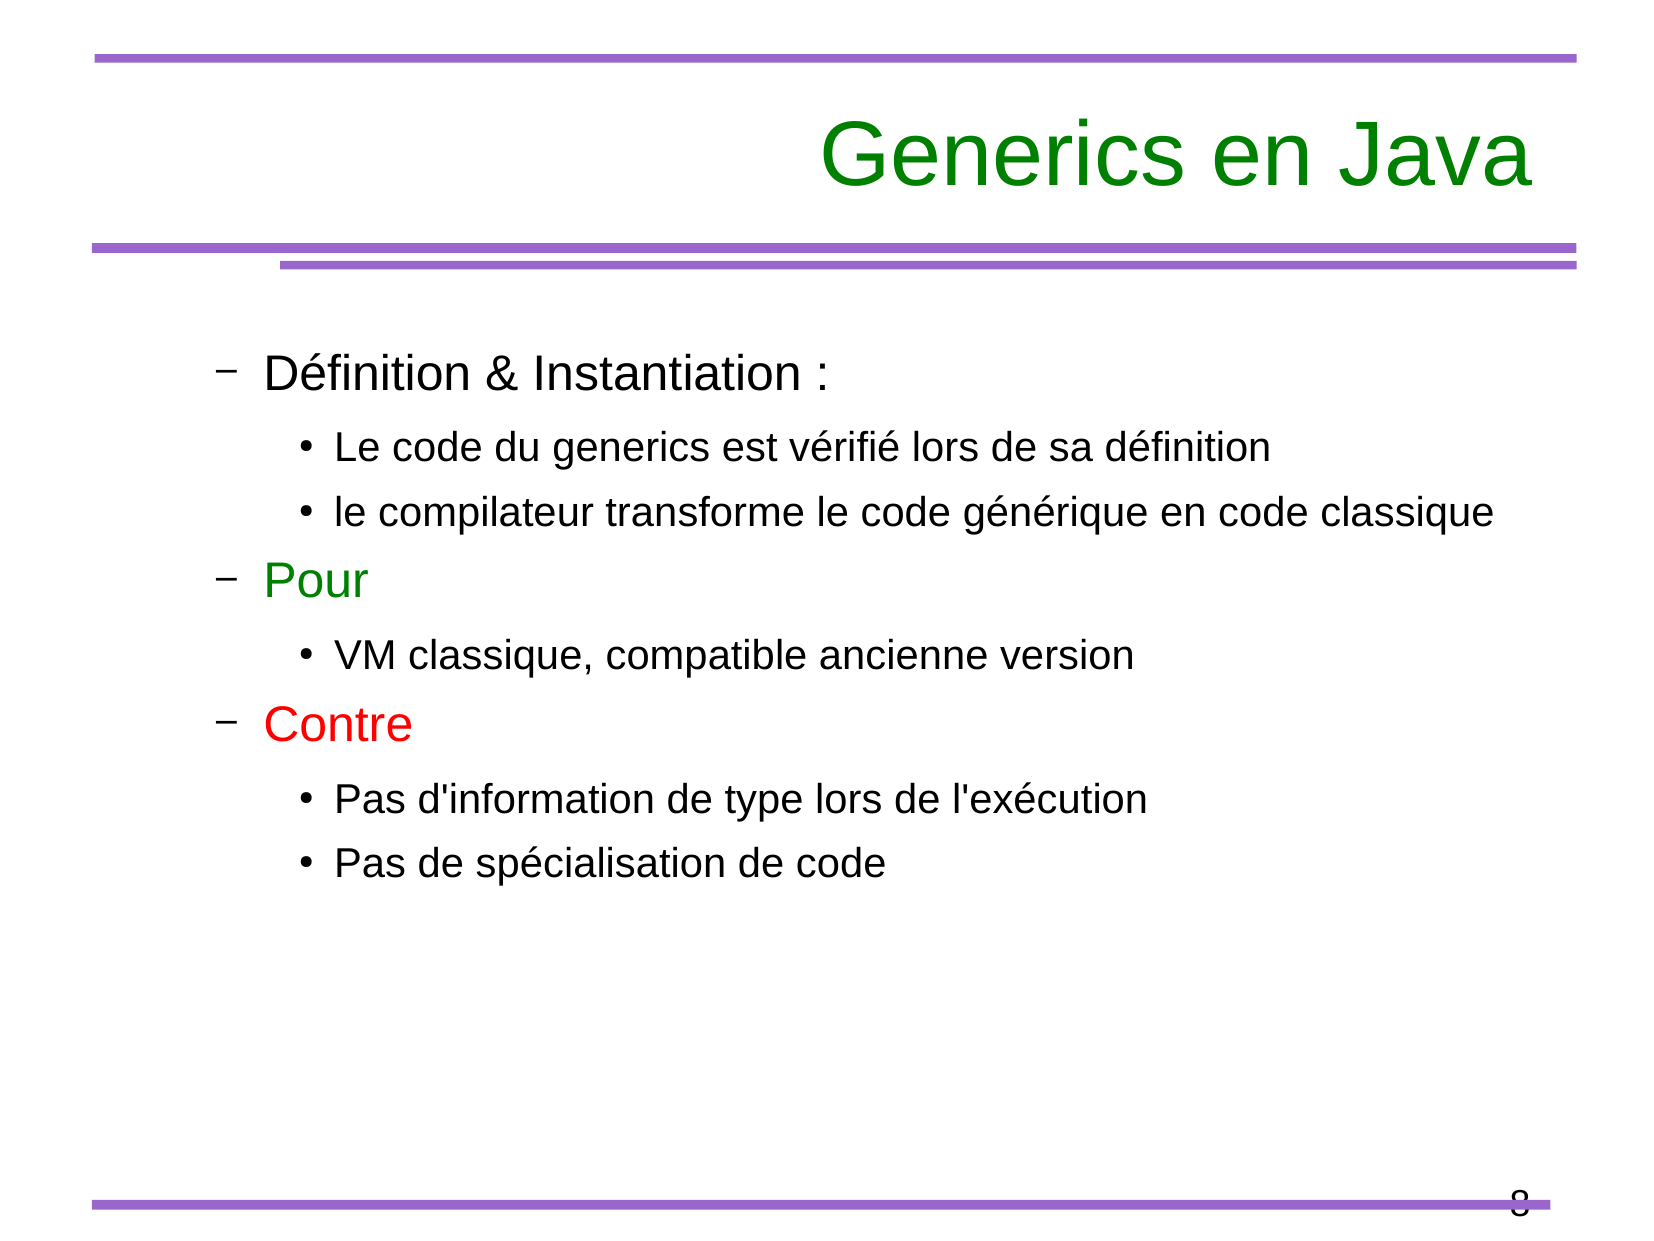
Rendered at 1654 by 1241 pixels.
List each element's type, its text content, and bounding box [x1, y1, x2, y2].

title Generics en Java [121, 49, 1534, 257]
list Définition & Instantiation : Le code du generics est vérifié lors de sa définition le compilateur transforme le code générique en code classique Pour VM classique, compatible ancienne version Contre Pas d'information de type lors de l'exécution Pas de spécialisation de code [121, 344, 1534, 1127]
